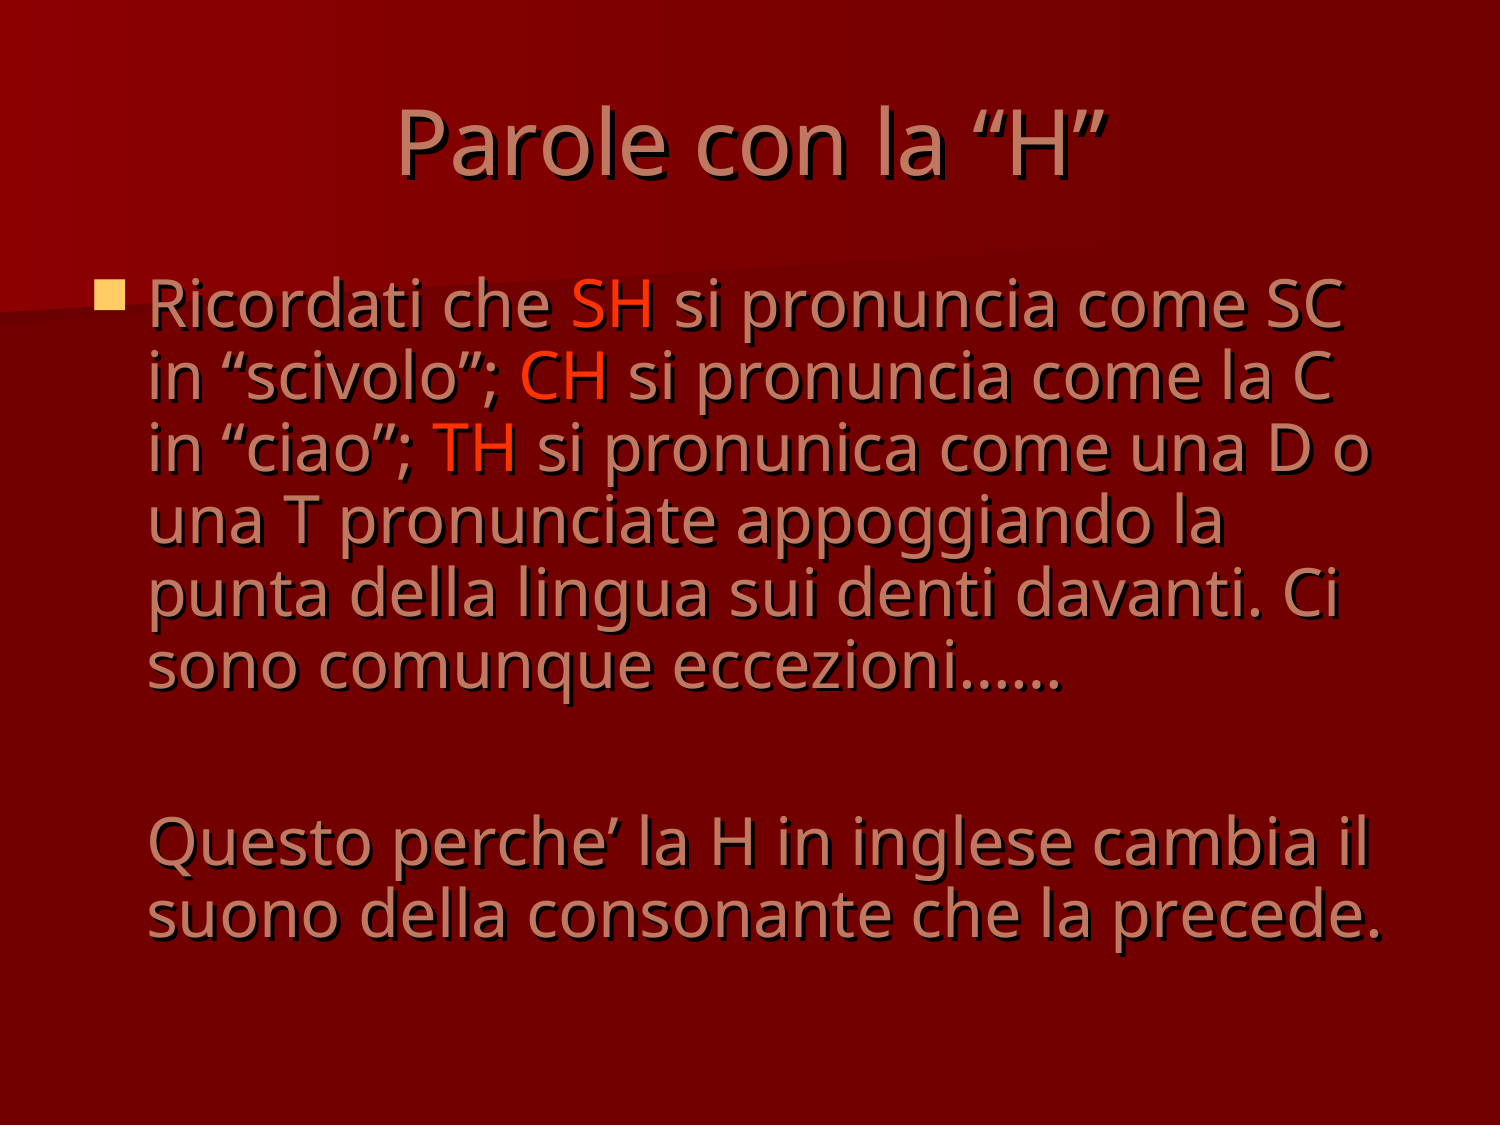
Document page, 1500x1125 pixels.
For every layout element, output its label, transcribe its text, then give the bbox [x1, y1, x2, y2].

list Ricordati che SH si pronuncia come SC in “scivolo”; CH si pronuncia come la C in “ciao”; TH si pronunica come una D o una T pronunciate appoggiando la punta della lingua sui denti davanti. Ci sono comunque eccezioni…… Questo perche’ la H in inglese cambia il suono della consonante che la precede. [75, 262, 1426, 1000]
title Parole con la “H” [75, 45, 1426, 233]
